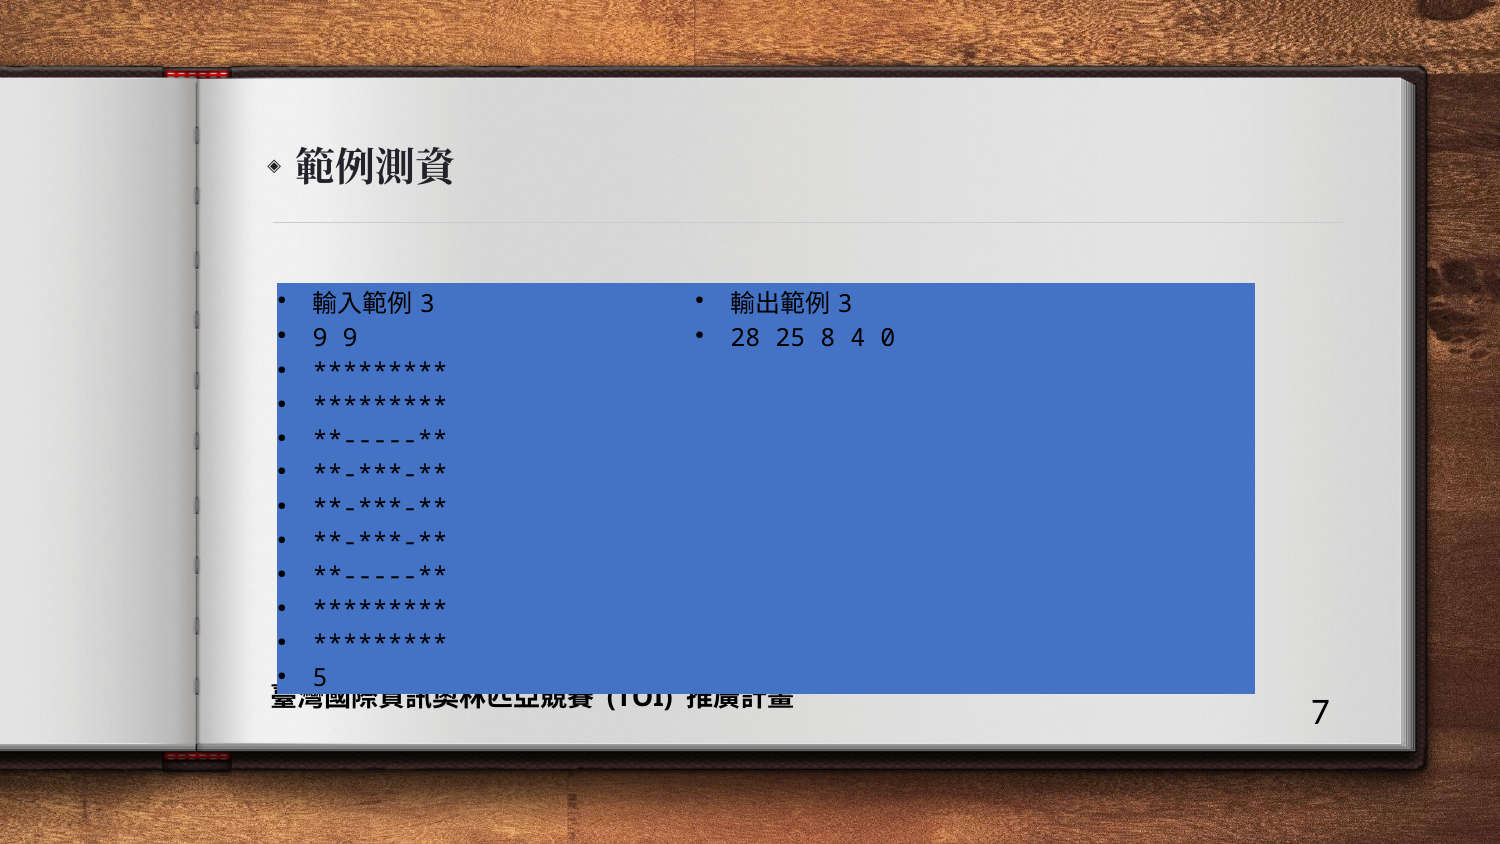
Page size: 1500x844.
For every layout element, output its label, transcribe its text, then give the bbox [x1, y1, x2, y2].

text_box [1295, 672, 1386, 737]
table_header 輸入範例3 9 9 ********* ********* **-----** **-***-** **-***-** **-***-** **-----** ********* ********* 5 [277, 283, 695, 694]
list 範例測資 [252, 126, 1194, 205]
table_header 輸出範例3 28 25 8 4 0 [695, 283, 1255, 694]
